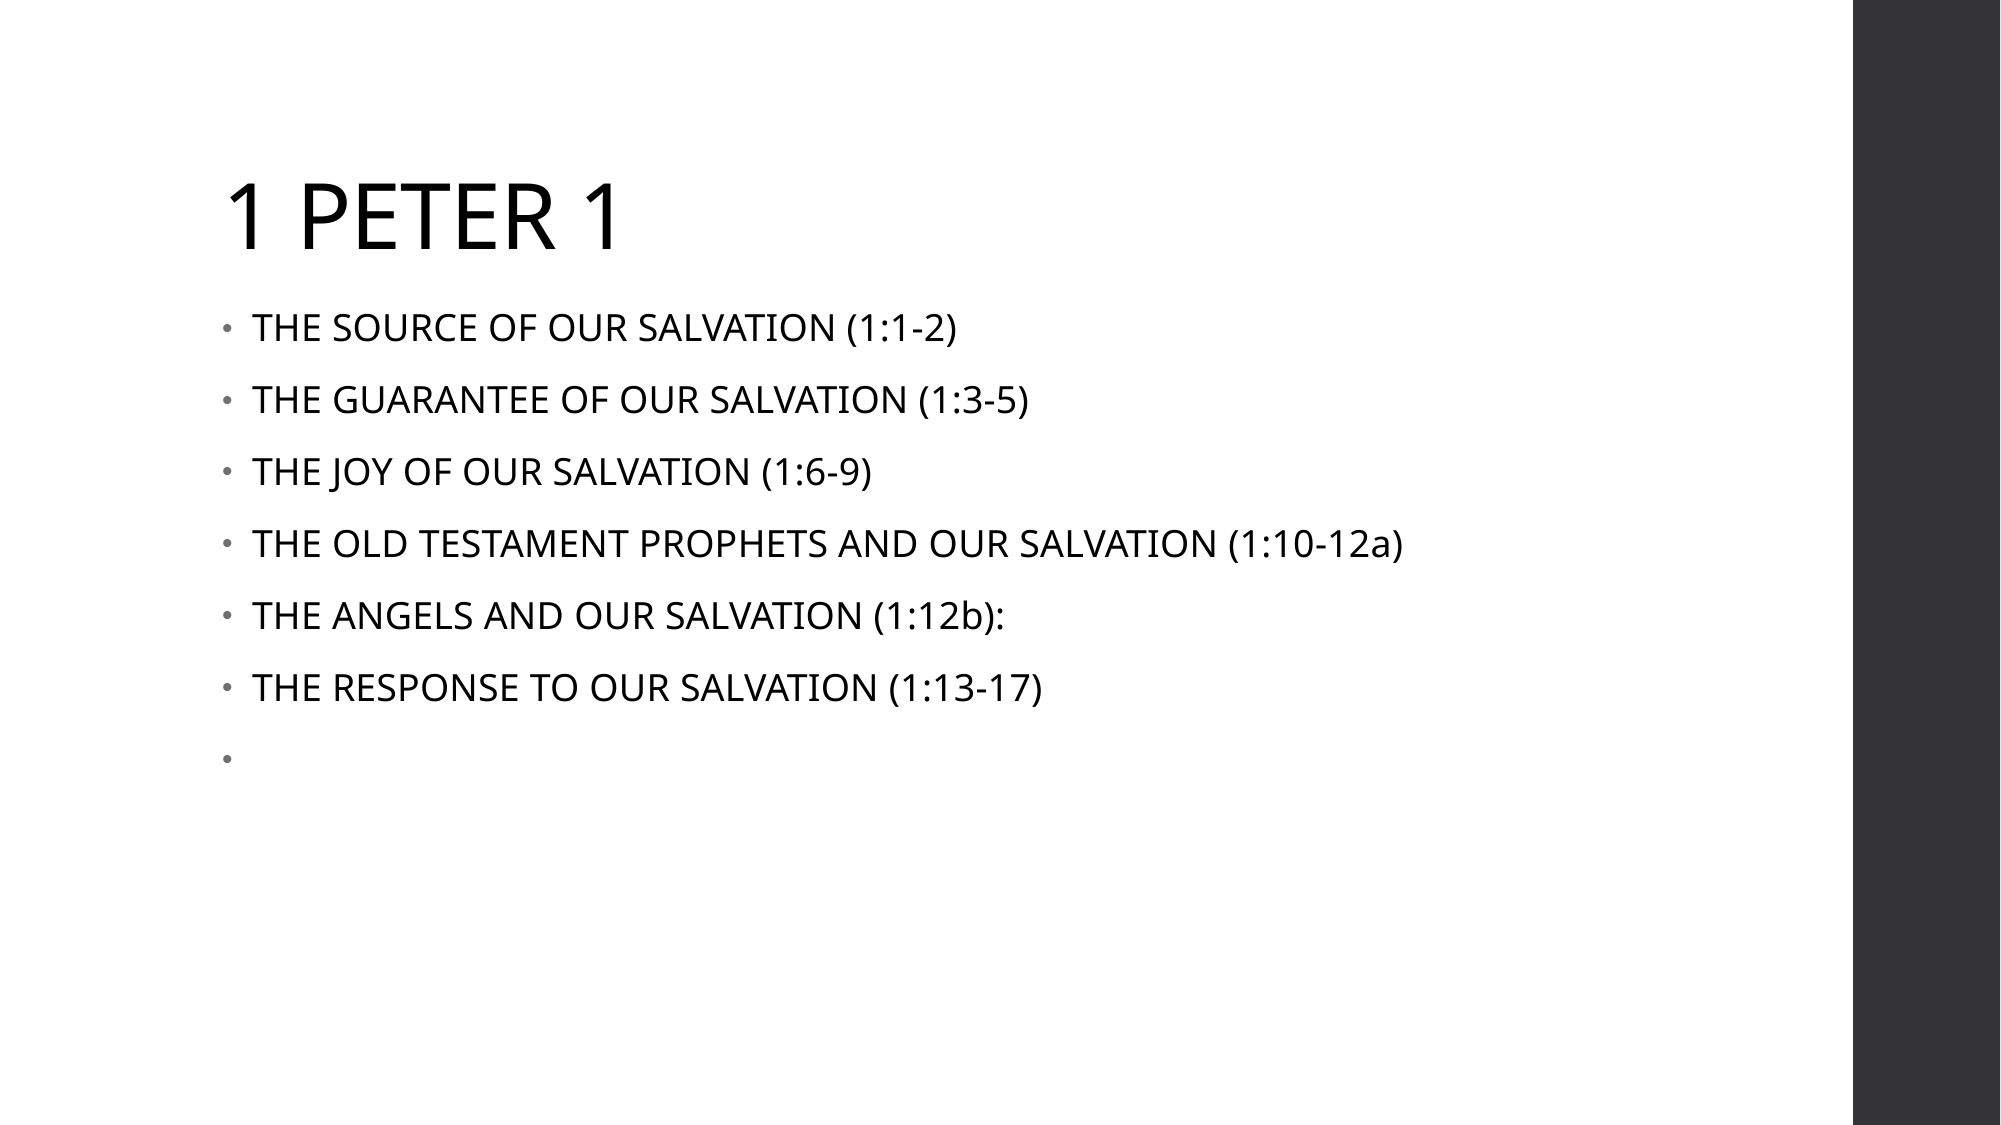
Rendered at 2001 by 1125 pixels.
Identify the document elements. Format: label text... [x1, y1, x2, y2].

list THE SOURCE OF OUR SALVATION (1:1-2) THE GUARANTEE OF OUR SALVATION (1:3-5) THE JOY OF OUR SALVATION (1:6-9) THE OLD TESTAMENT PROPHETS AND OUR SALVATION (1:10-12a) THE ANGELS AND OUR SALVATION (1:12b): THE RESPONSE TO OUR SALVATION (1:13-17) [206, 299, 1617, 1014]
title 1 PETER 1 [206, 60, 1797, 278]
